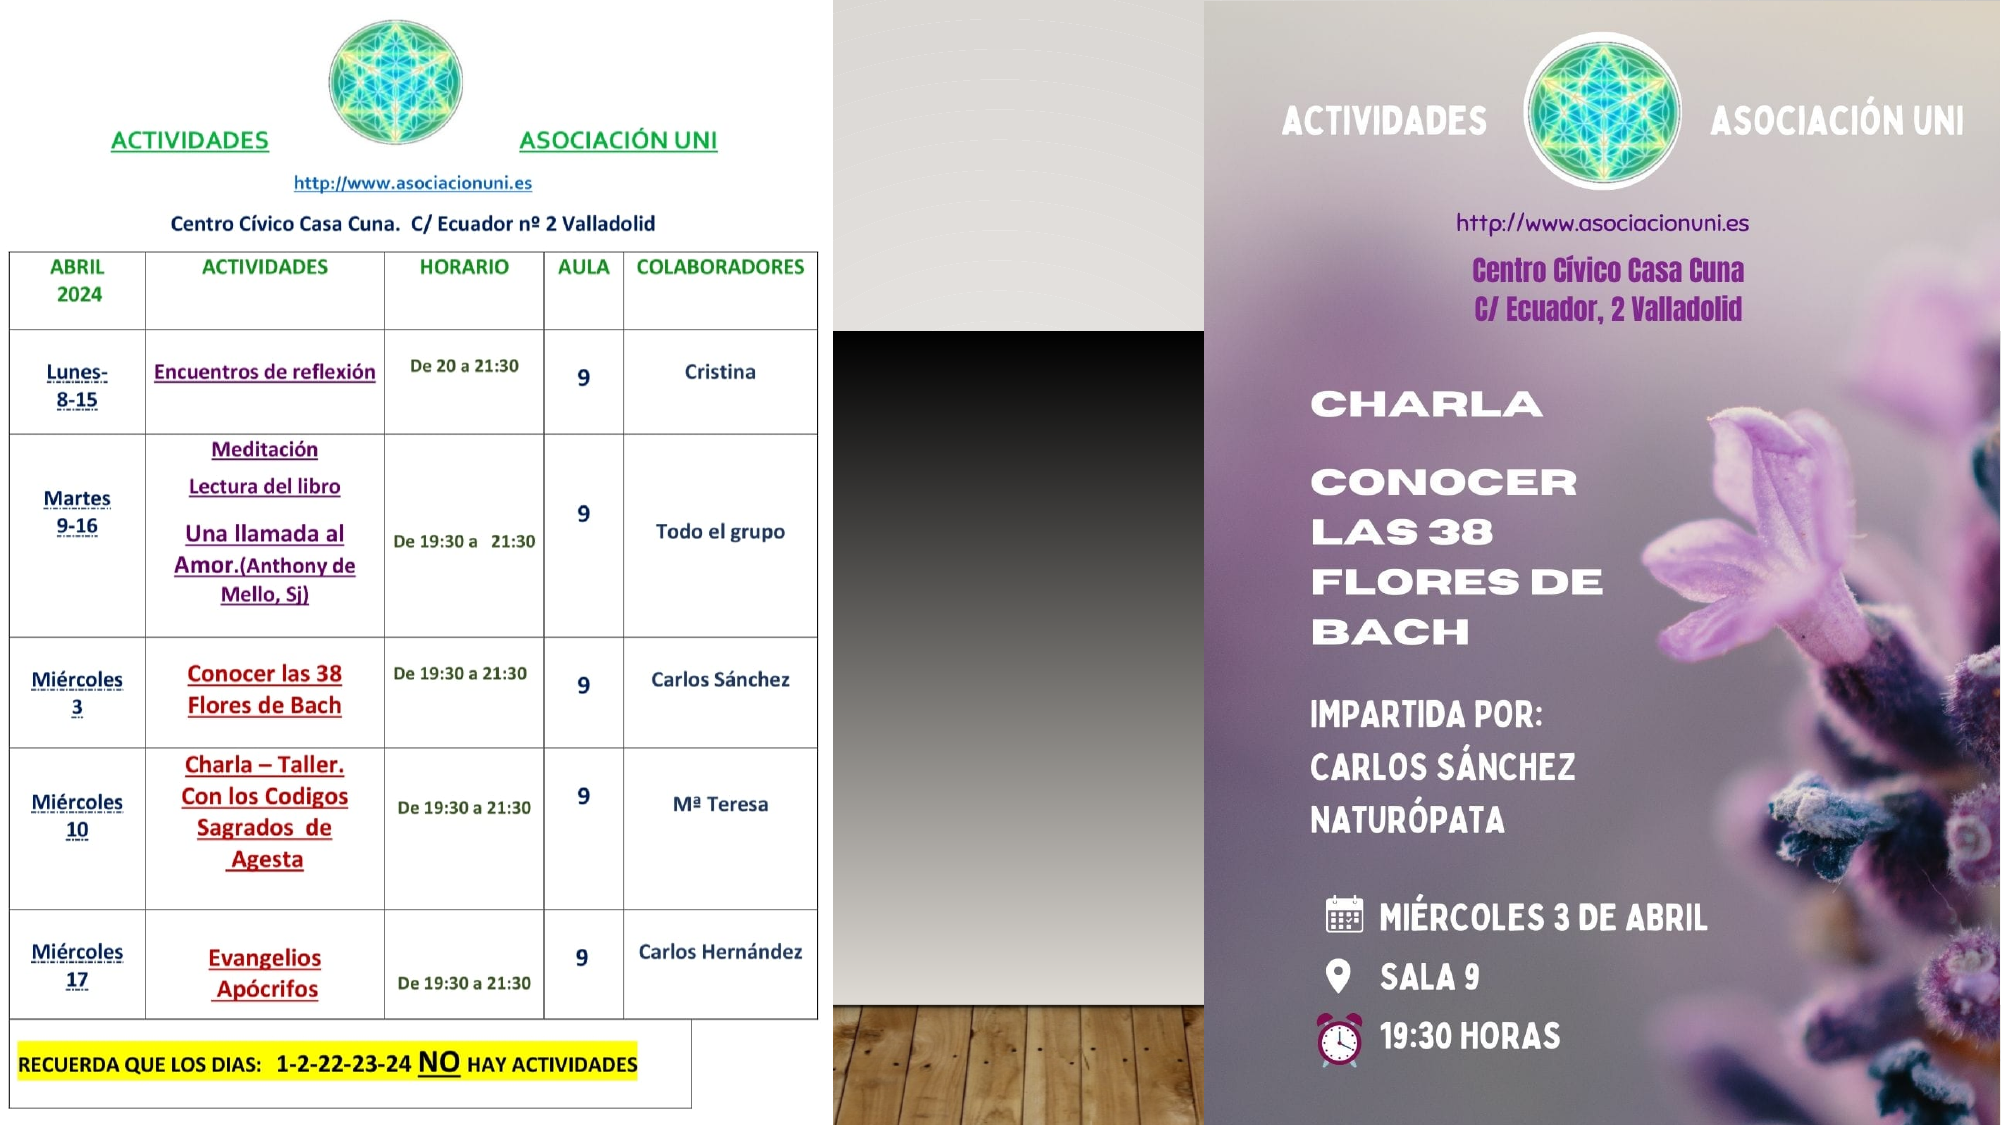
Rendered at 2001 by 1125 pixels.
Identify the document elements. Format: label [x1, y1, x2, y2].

picture [1204, 1, 2000, 1125]
picture [0, 0, 833, 1125]
